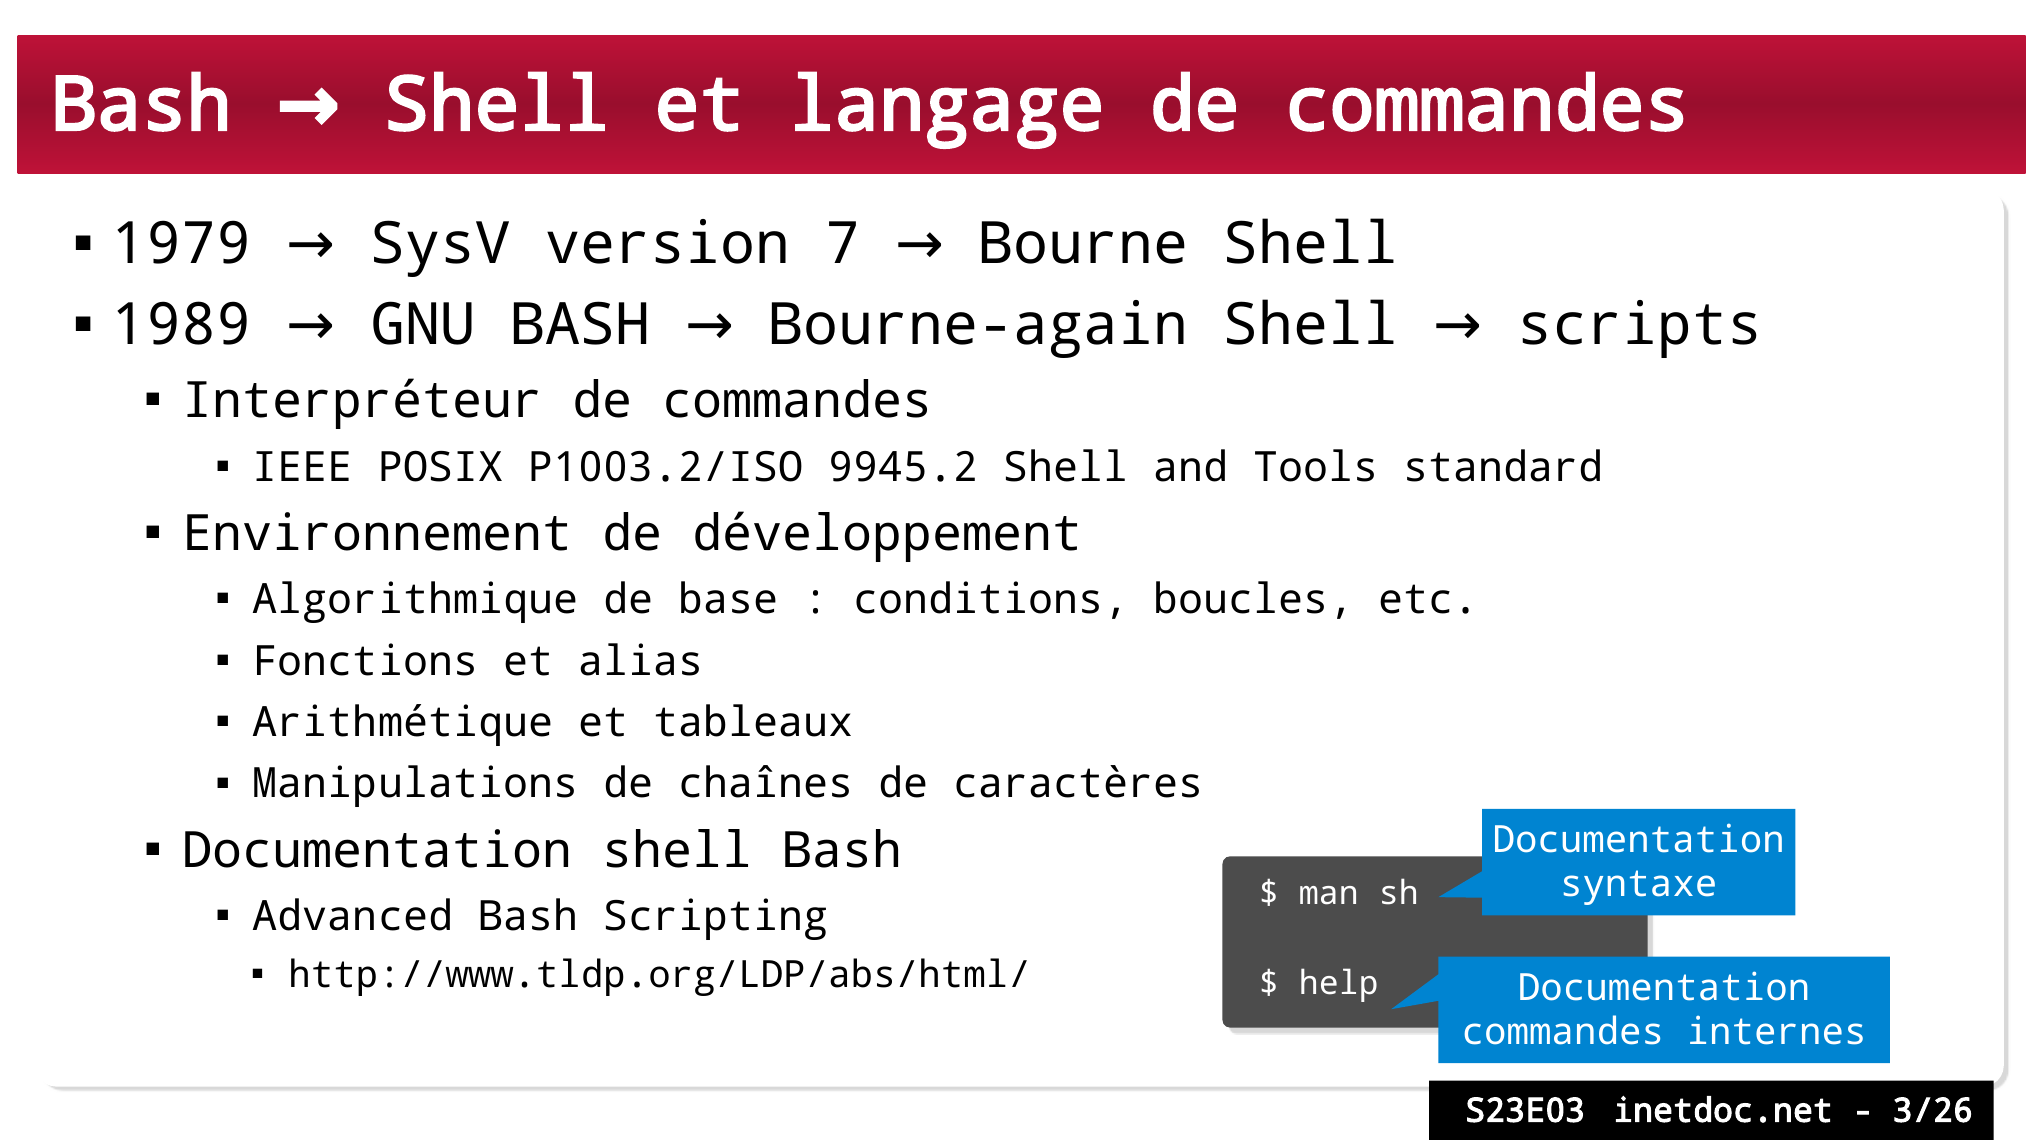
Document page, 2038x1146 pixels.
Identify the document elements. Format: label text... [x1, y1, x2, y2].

text_box 1979 → SysV version 7 → Bourne Shell 1989 → GNU BASH → Bourne-again Shell → scripts Interpréteur de commandes IEEE POSIX P1003.2/ISO 9945.2 Shell and Tools standard Environnement de développement Algorithmique de base : conditions, boucles, etc. Fonctions et alias Arithmétique et tableaux Manipulations de chaînes de caractères Documentation shell Bash Advanced Bash Scripting http://www.tldp.org/LDP/abs/html/ [35, 188, 2004, 1087]
text_box $ man sh $ help [1222, 856, 1648, 1028]
text_box Documentation syntaxe [1438, 808, 1796, 916]
text_box Documentation commandes internes [1391, 956, 1890, 1064]
text_box S23E03 inetdoc.net - <numéro>/26 [1429, 1080, 1994, 1140]
text_box Bash → Shell et langage de commandes [17, 35, 2026, 174]
